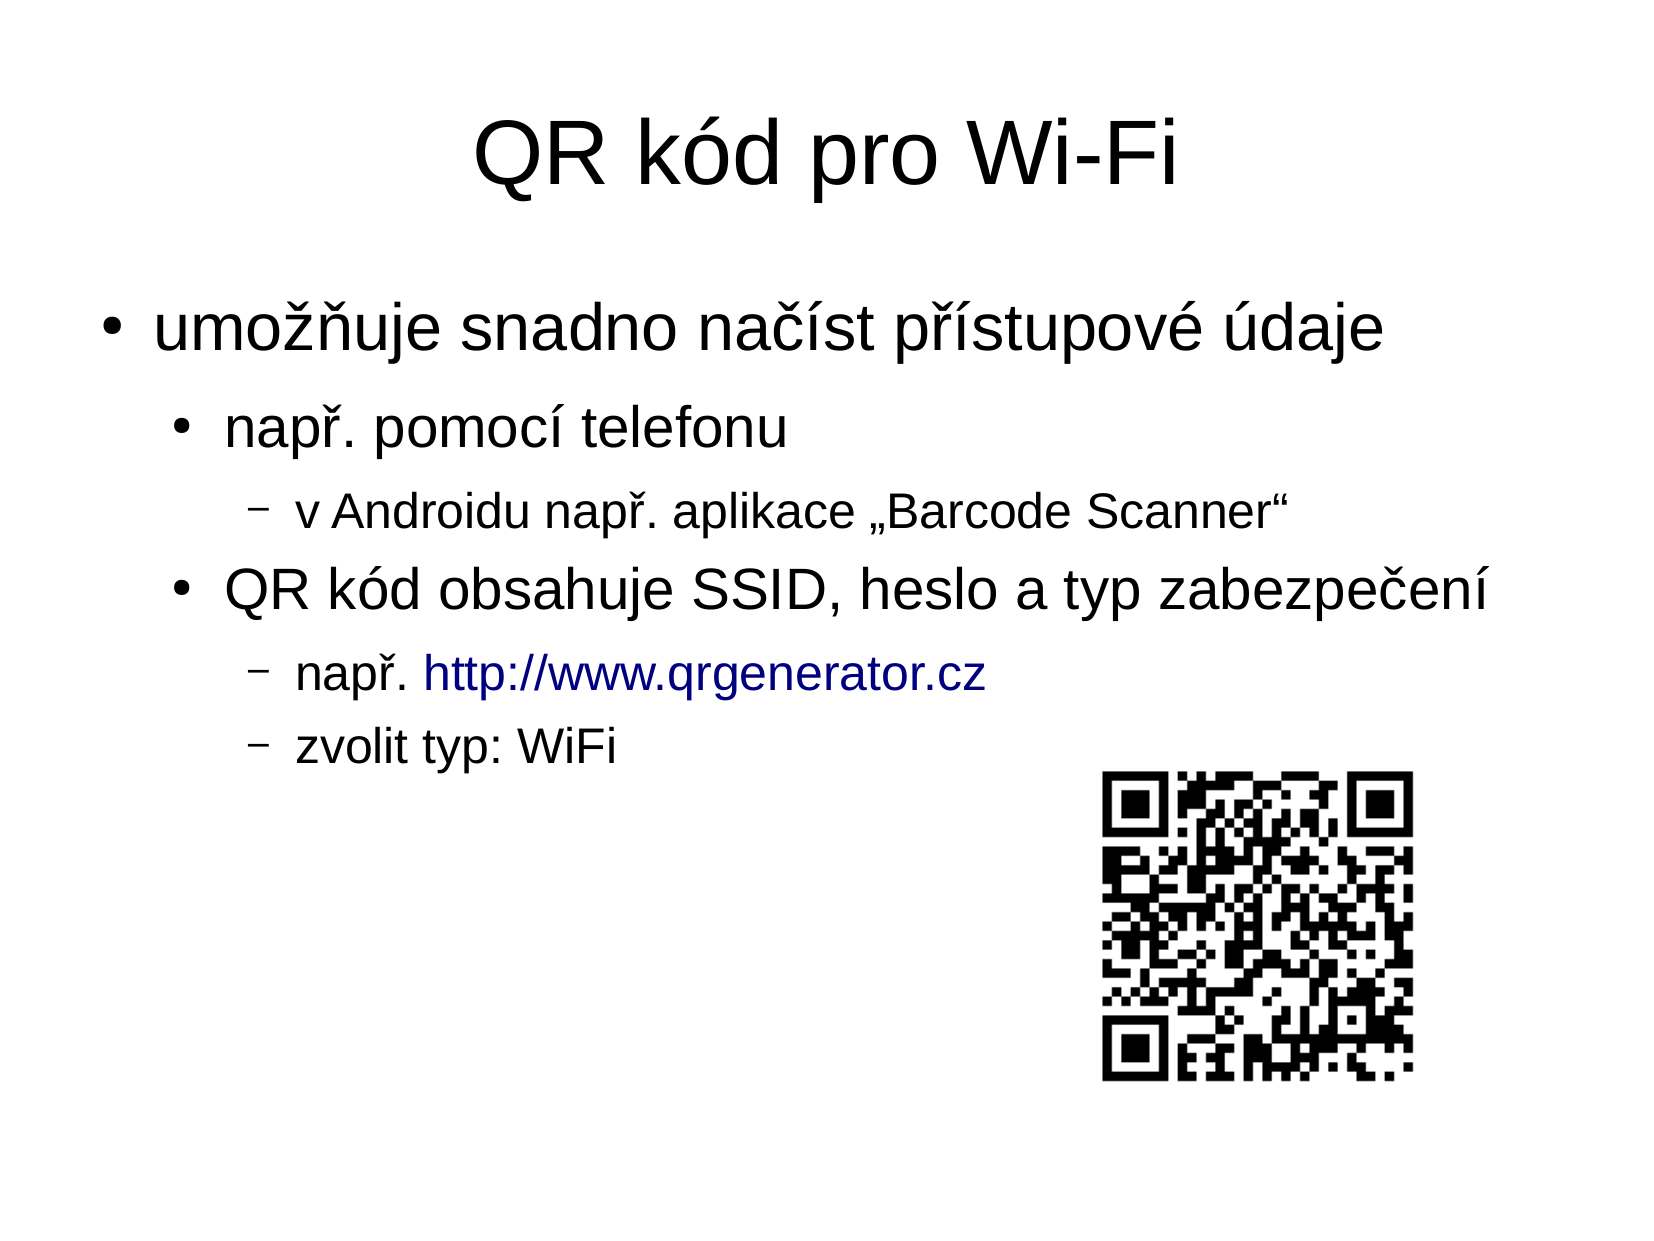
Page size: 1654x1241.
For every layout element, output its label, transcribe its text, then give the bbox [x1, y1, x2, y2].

list umožňuje snadno načíst přístupové údaje např. pomocí telefonu v Androidu např. aplikace „Barcode Scanner“ QR kód obsahuje SSID, heslo a typ zabezpečení např. http://www.qrgenerator.cz zvolit typ: WiFi [82, 290, 1571, 1010]
title QR kód pro Wi-Fi [82, 49, 1571, 257]
picture [1062, 731, 1454, 1123]
